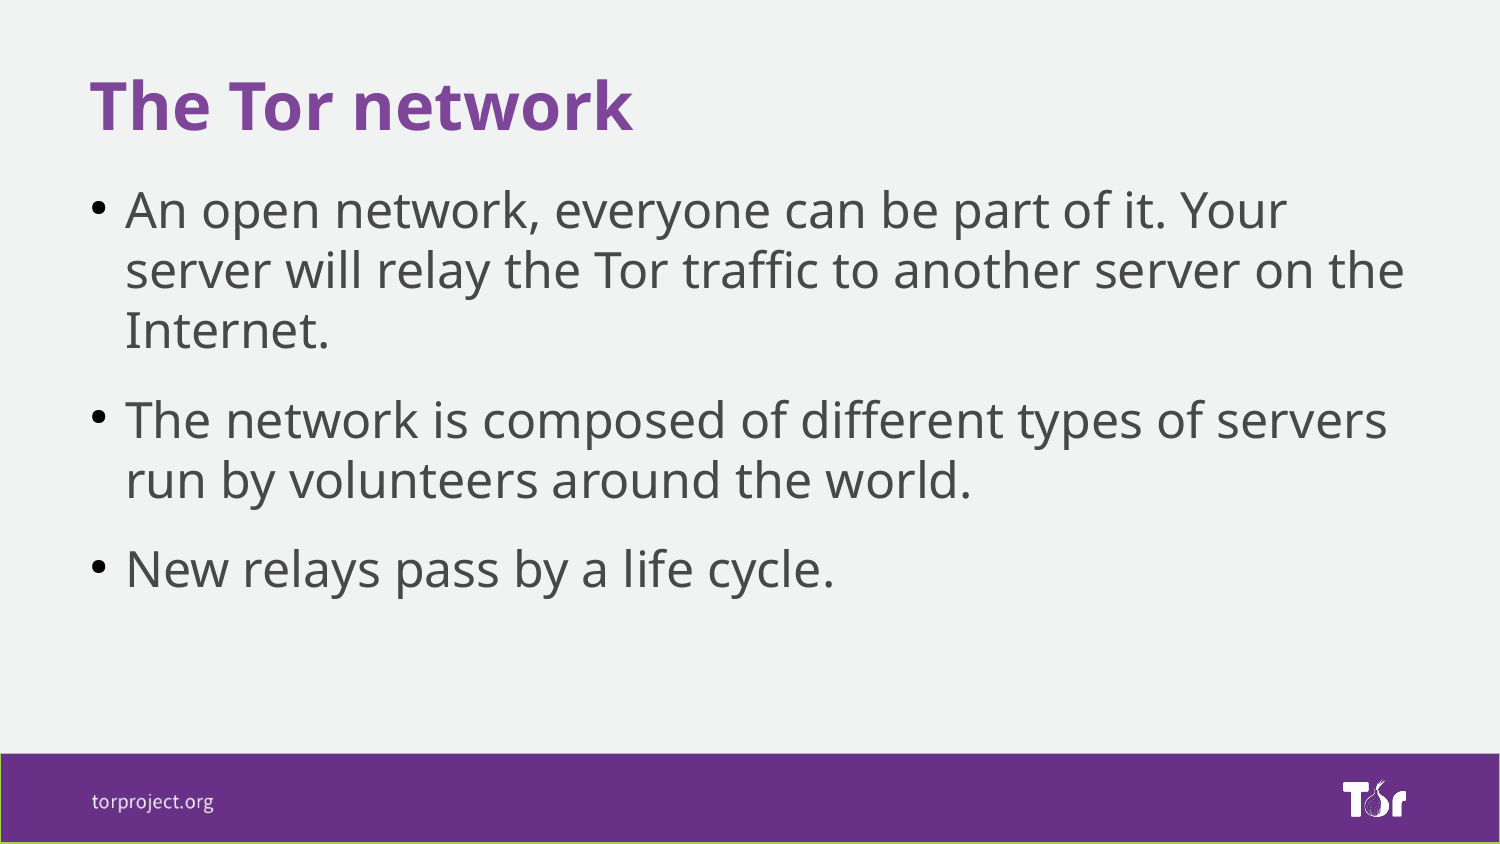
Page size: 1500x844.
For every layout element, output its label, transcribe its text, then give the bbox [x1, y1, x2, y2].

picture [1343, 778, 1406, 817]
picture [75, 780, 604, 821]
text_box An open network, everyone can be part of it. Your server will relay the Tor traffic to another server on the Internet. The network is composed of different types of servers run by volunteers around the world. New relays pass by a life cycle. [75, 171, 1425, 728]
text_box The Tor network [75, 33, 1425, 171]
